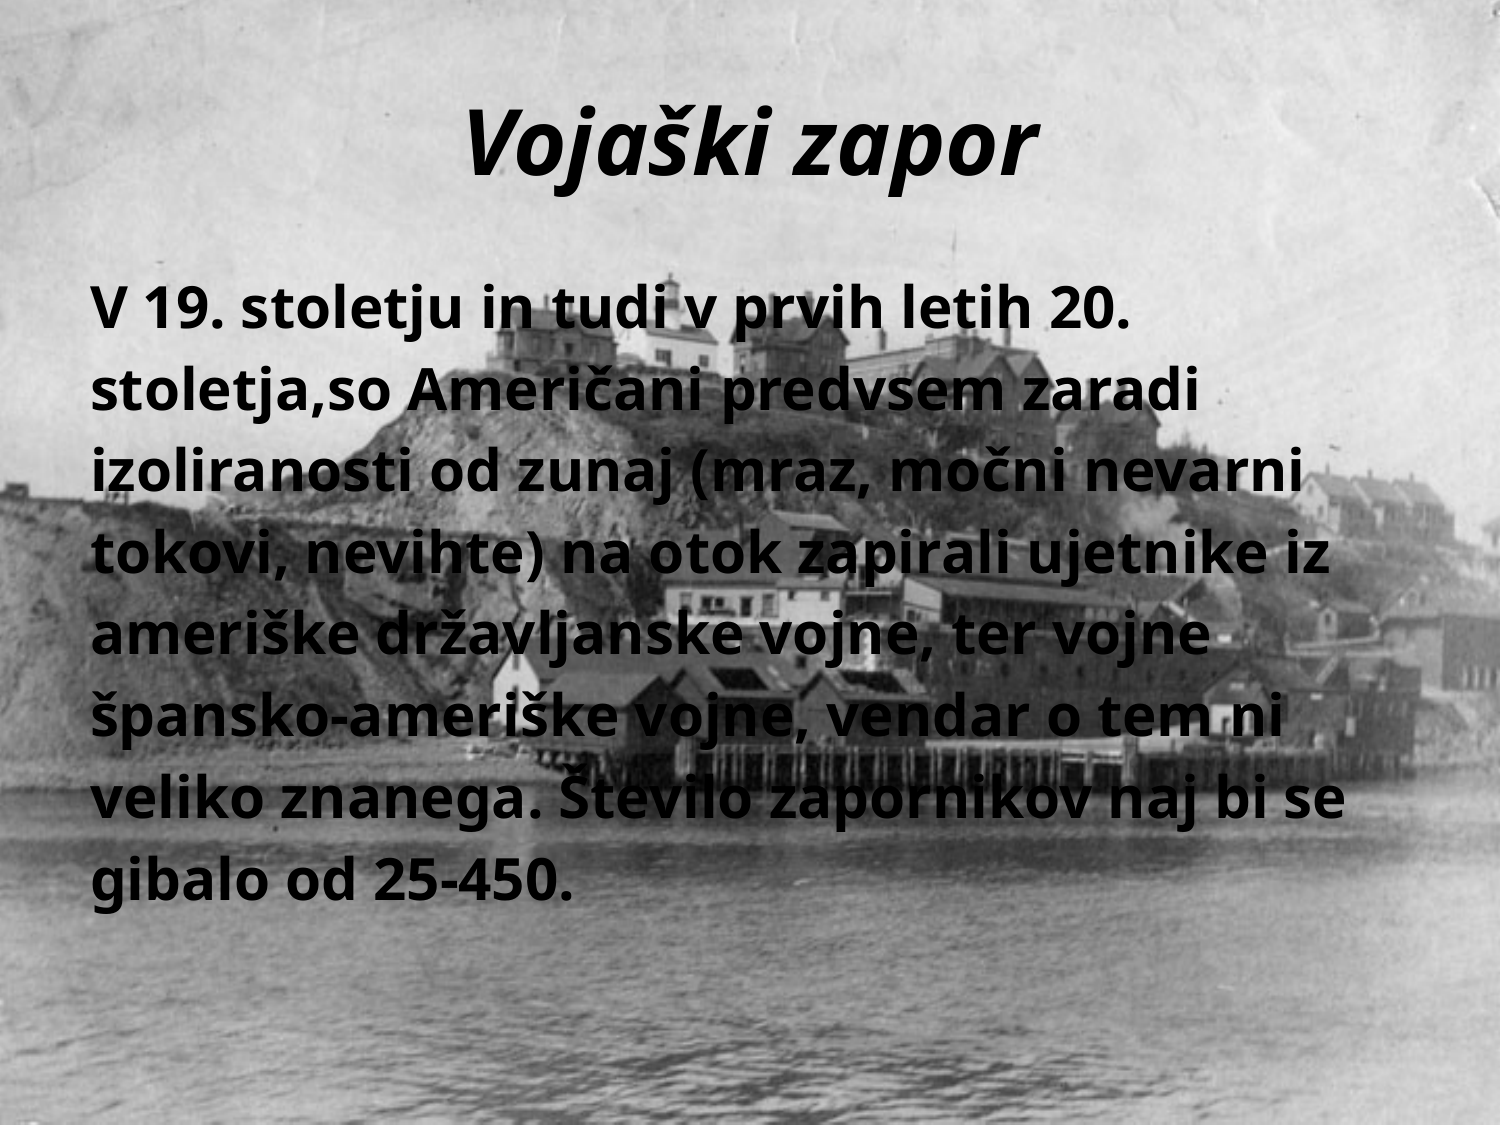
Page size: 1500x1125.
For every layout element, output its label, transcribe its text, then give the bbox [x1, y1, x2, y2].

picture [0, 0, 1500, 1125]
list V 19. stoletju in tudi v prvih letih 20. stoletja,so Američani predvsem zaradi izoliranosti od zunaj (mraz, močni nevarni tokovi, nevihte) na otok zapirali ujetnike iz ameriške državljanske vojne, ter vojne špansko-ameriške vojne, vendar o tem ni veliko znanega. Število zapornikov naj bi se gibalo od 25-450. [75, 262, 1424, 1005]
title Vojaški zapor [75, 45, 1425, 233]
